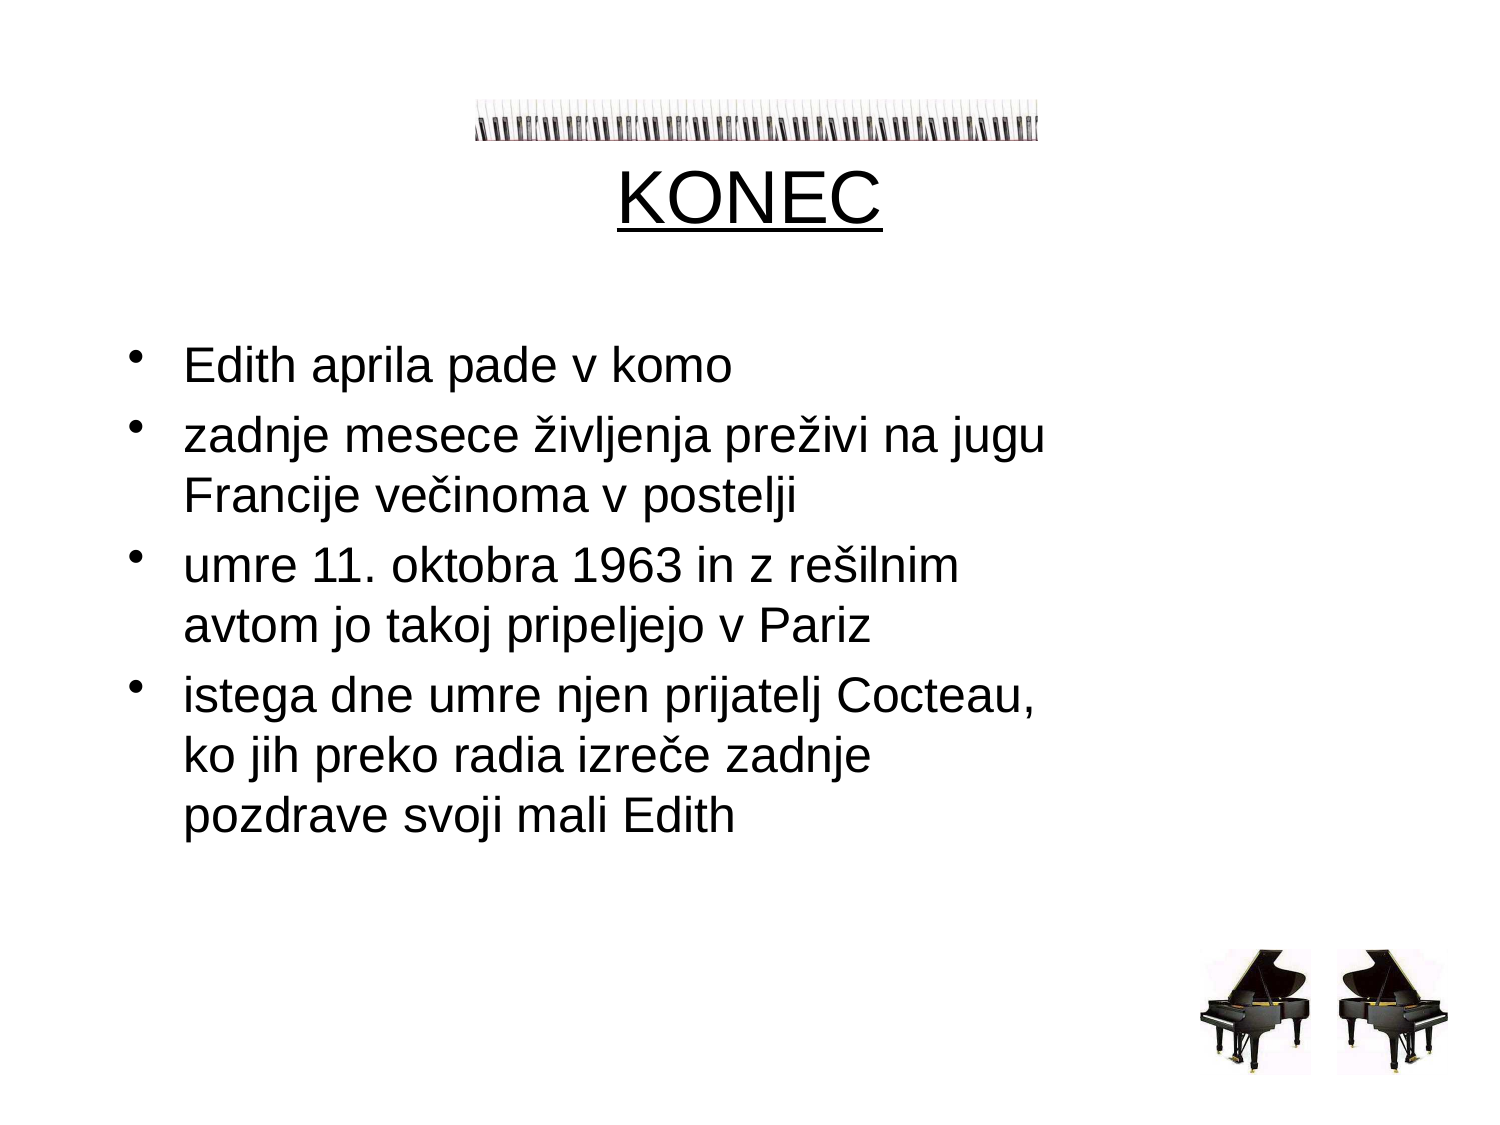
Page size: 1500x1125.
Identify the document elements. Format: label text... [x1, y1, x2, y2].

picture [475, 100, 1038, 141]
picture [1200, 949, 1311, 1075]
picture [1337, 949, 1448, 1075]
title KONEC [112, 99, 1388, 288]
list Edith aprila pade v komo zadnje mesece življenja preživi na jugu Francije večinoma v postelji umre 11. oktobra 1963 in z rešilnim avtom jo takoj pripeljejo v Pariz istega dne umre njen prijatelj Cocteau, ko jih preko radia izreče zadnje pozdrave svoji mali Edith [112, 324, 1063, 1000]
